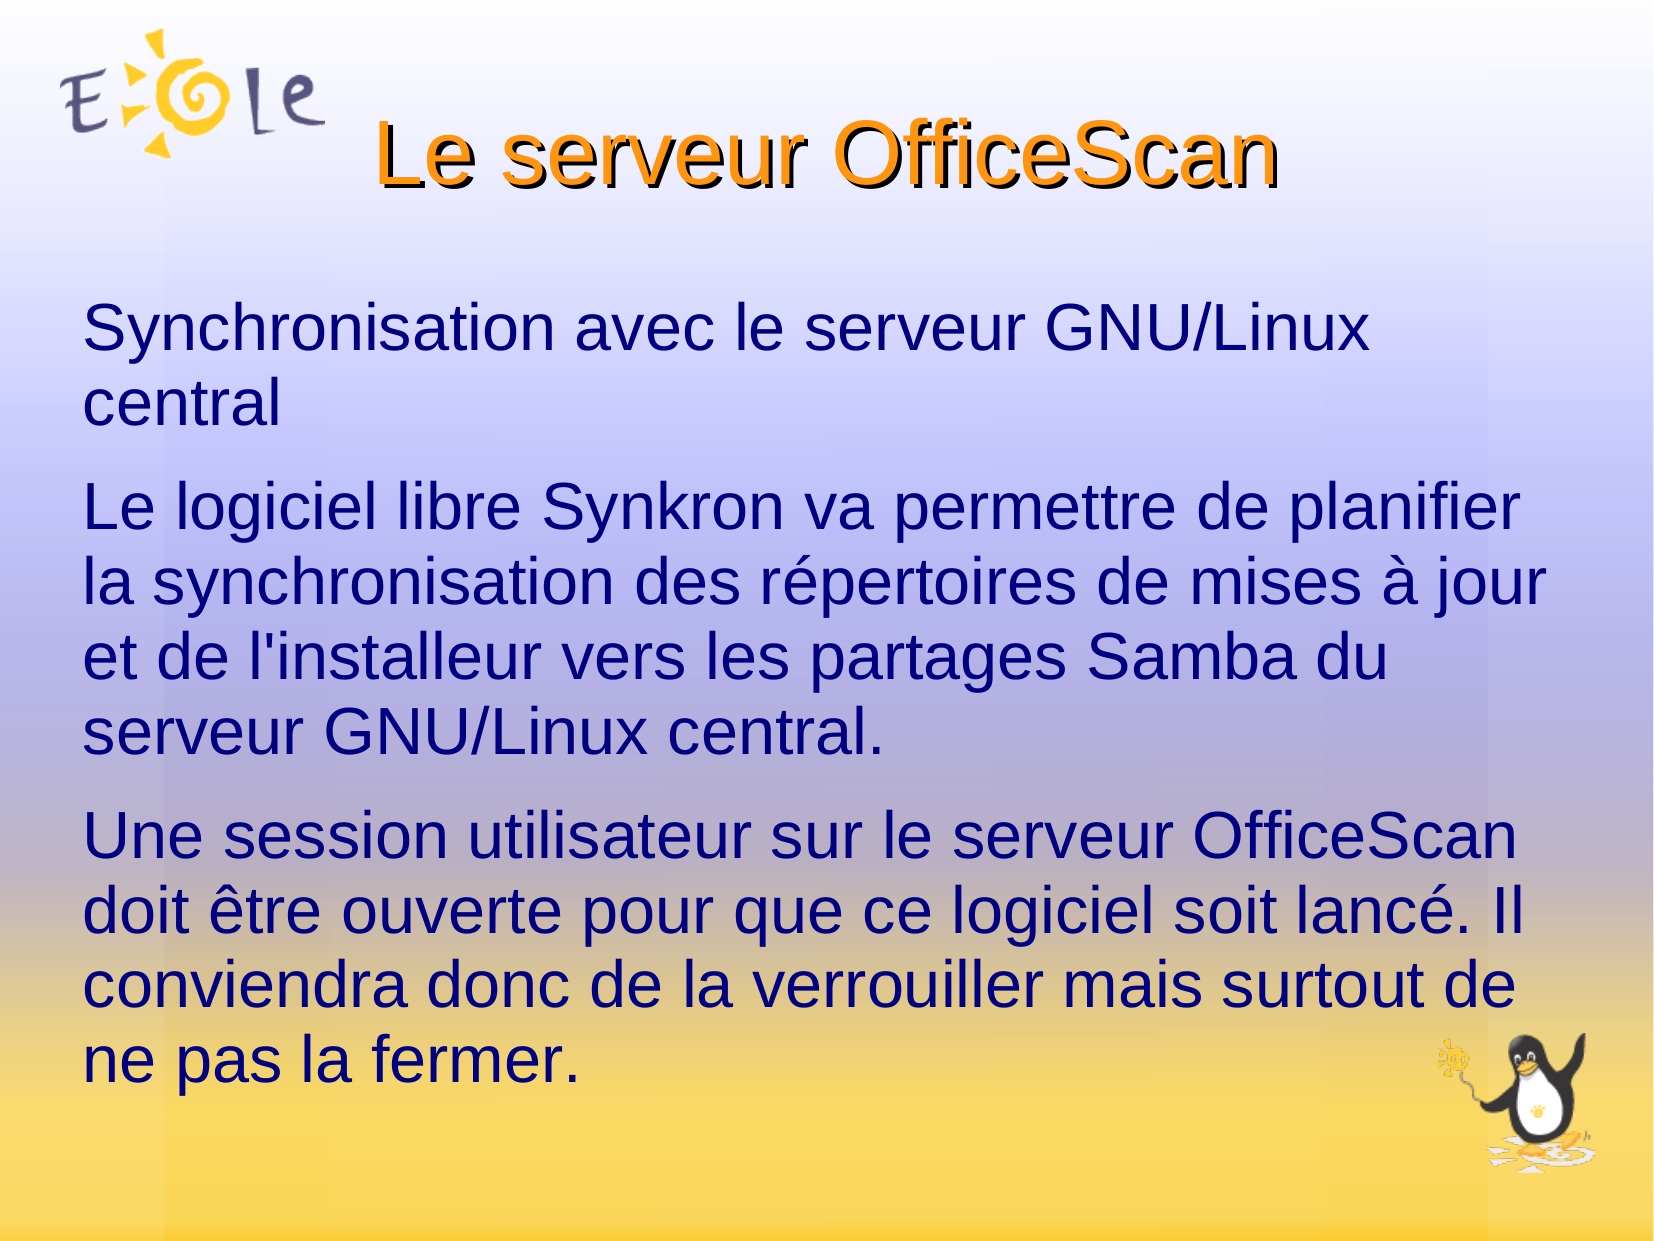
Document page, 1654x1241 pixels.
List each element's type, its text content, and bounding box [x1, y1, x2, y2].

picture [0, 0, 1654, 1241]
list Synchronisation avec le serveur GNU/Linux central Le logiciel libre Synkron va permettre de planifier la synchronisation des répertoires de mises à jour et de l'installeur vers les partages Samba du serveur GNU/Linux central. Une session utilisateur sur le serveur OfficeScan doit être ouverte pour que ce logiciel soit lancé. Il conviendra donc de la verrouiller mais surtout de ne pas la fermer. [82, 290, 1571, 1180]
title Le serveur OfficeScan [82, 56, 1571, 250]
